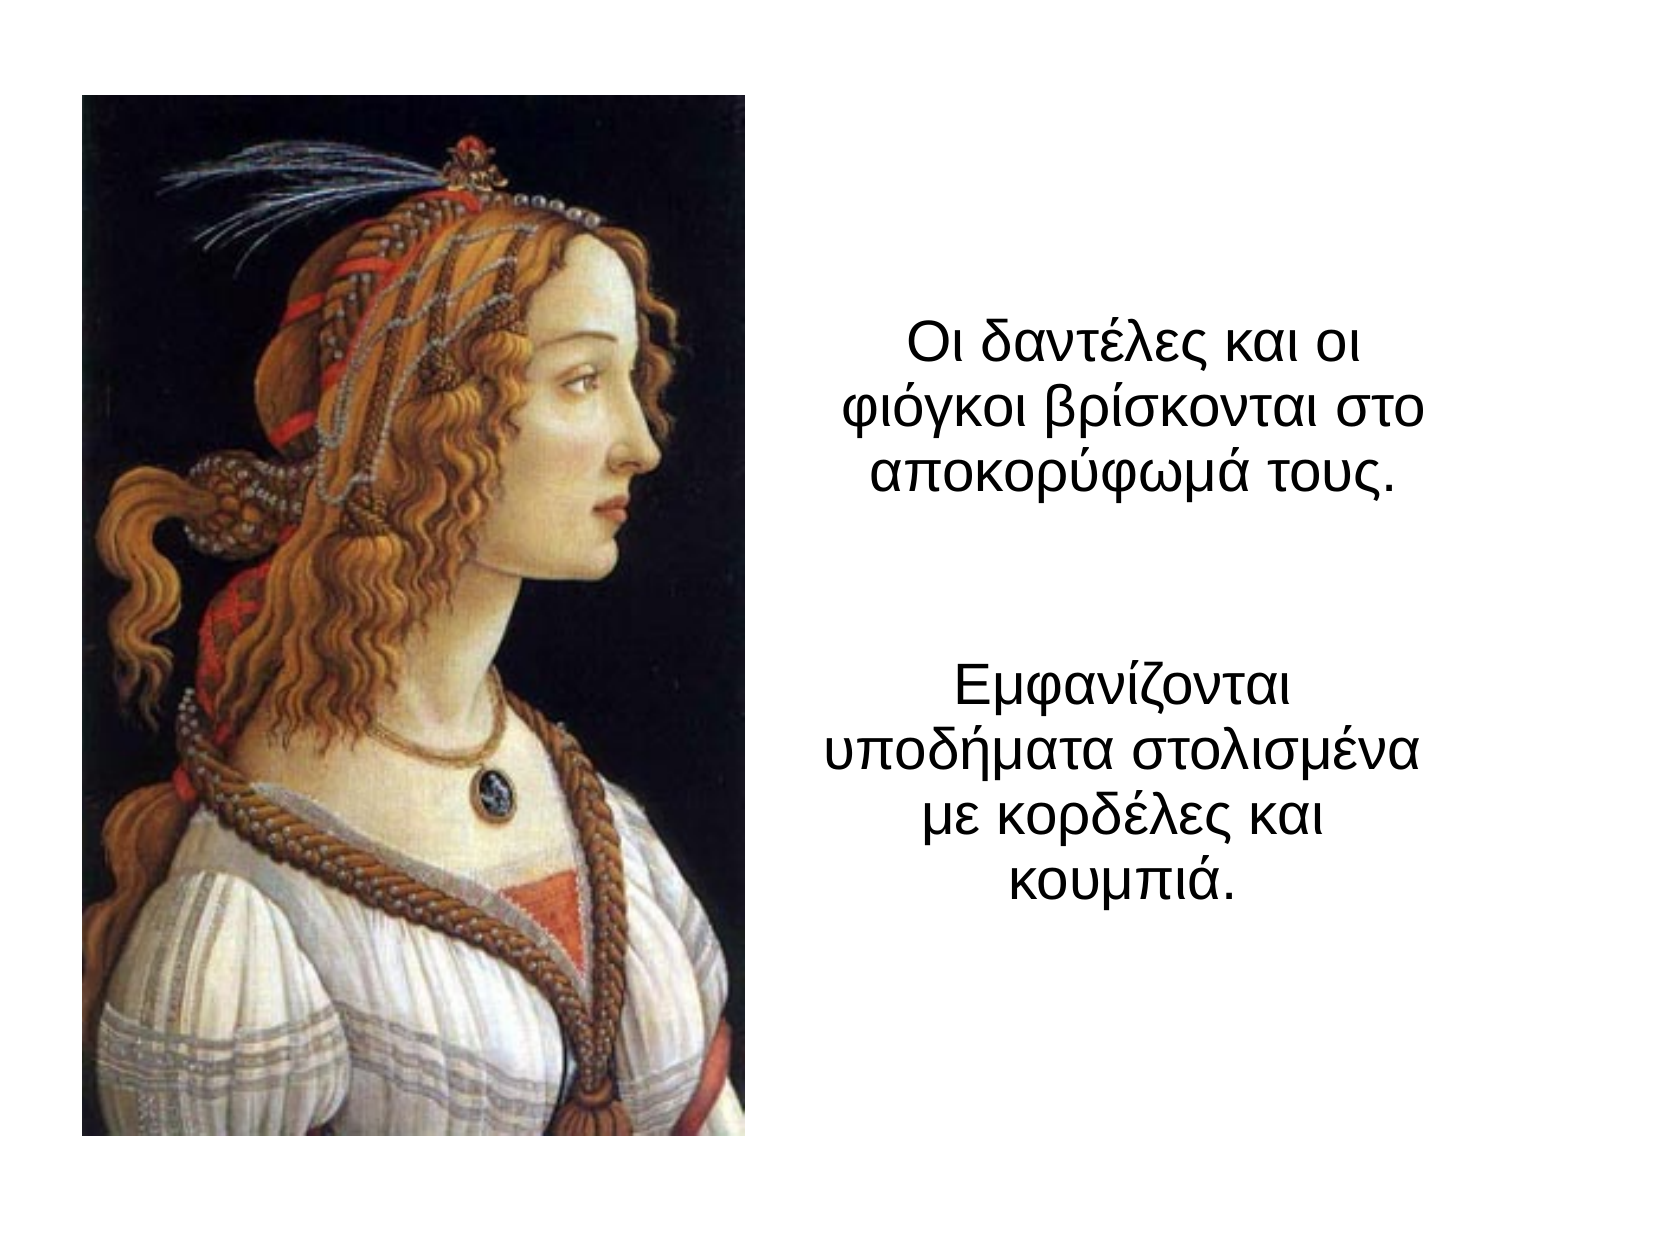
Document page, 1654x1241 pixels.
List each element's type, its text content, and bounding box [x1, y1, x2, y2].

text_box Εμφανίζονται υποδήματα στολισμένα με κορδέλες και κουμπιά. [808, 644, 1456, 916]
text_box Οι δαντέλες και οι φιόγκοι βρίσκονται στο αποκορύφωμά τους. [826, 301, 1477, 532]
picture [82, 95, 745, 1136]
